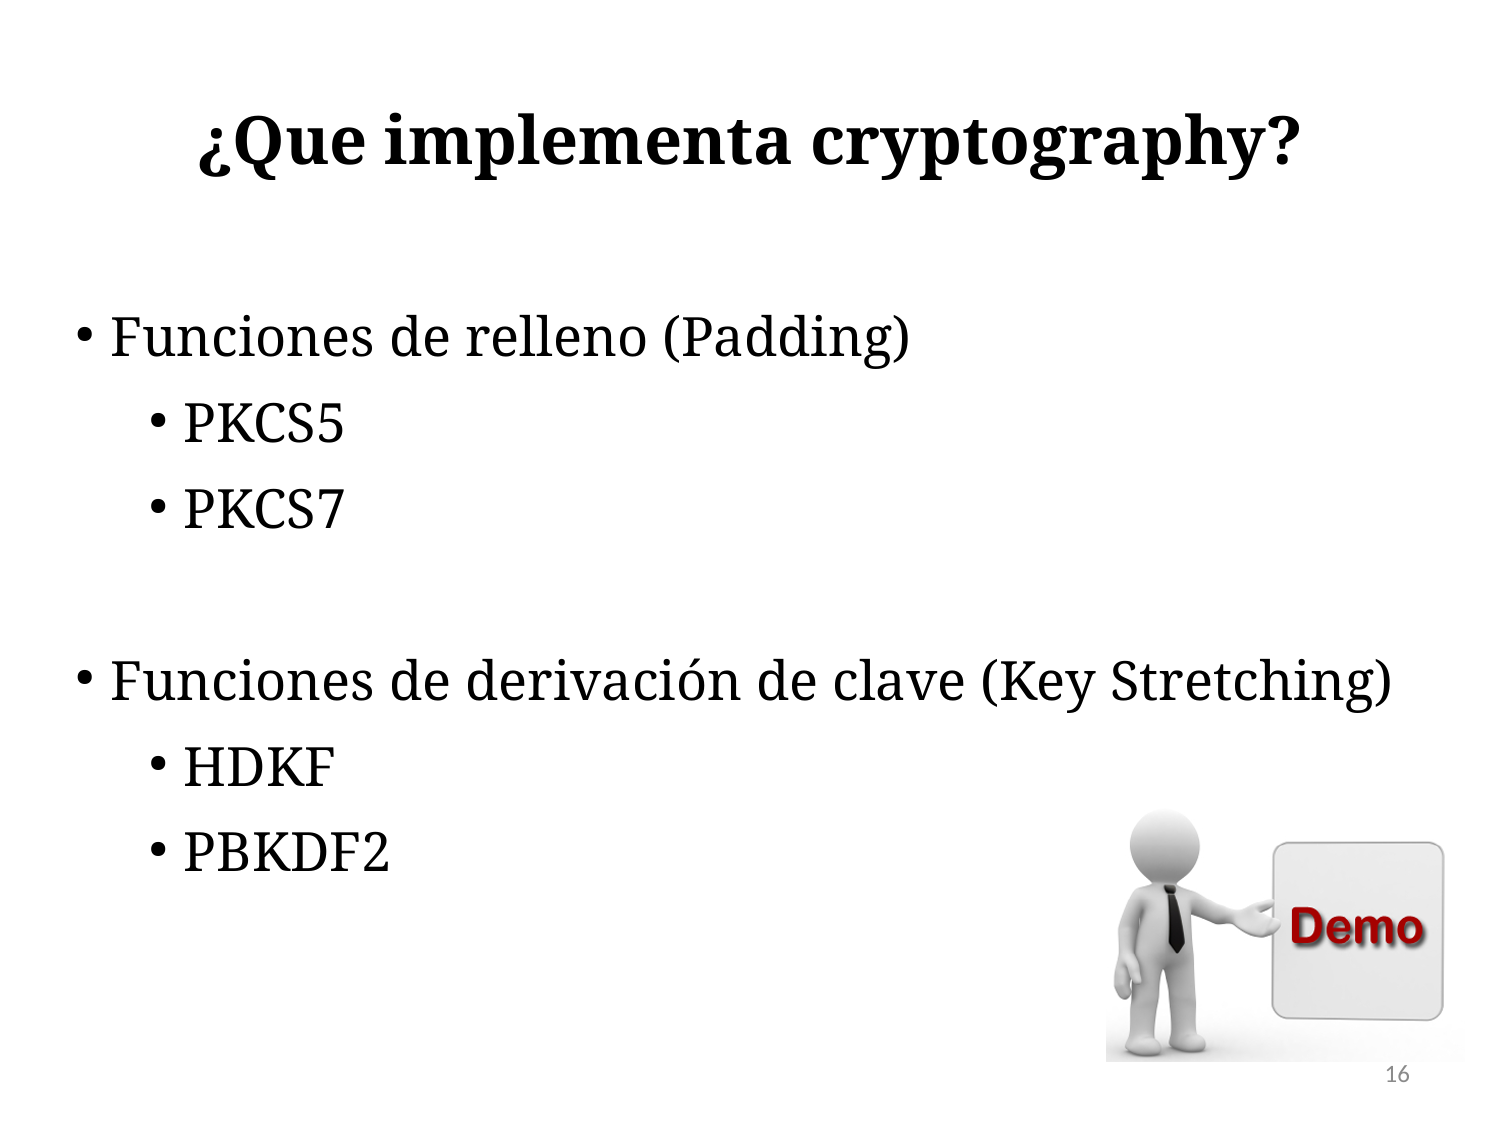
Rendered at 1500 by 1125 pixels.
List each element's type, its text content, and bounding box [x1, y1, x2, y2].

title ¿Que implementa cryptography? [75, 45, 1425, 233]
subtitle Funciones de relleno (Padding) PKCS5 PKCS7 Funciones de derivación de clave (Key Stretching) HDKF PBKDF2 [75, 262, 1425, 1005]
picture [1106, 791, 1465, 1062]
